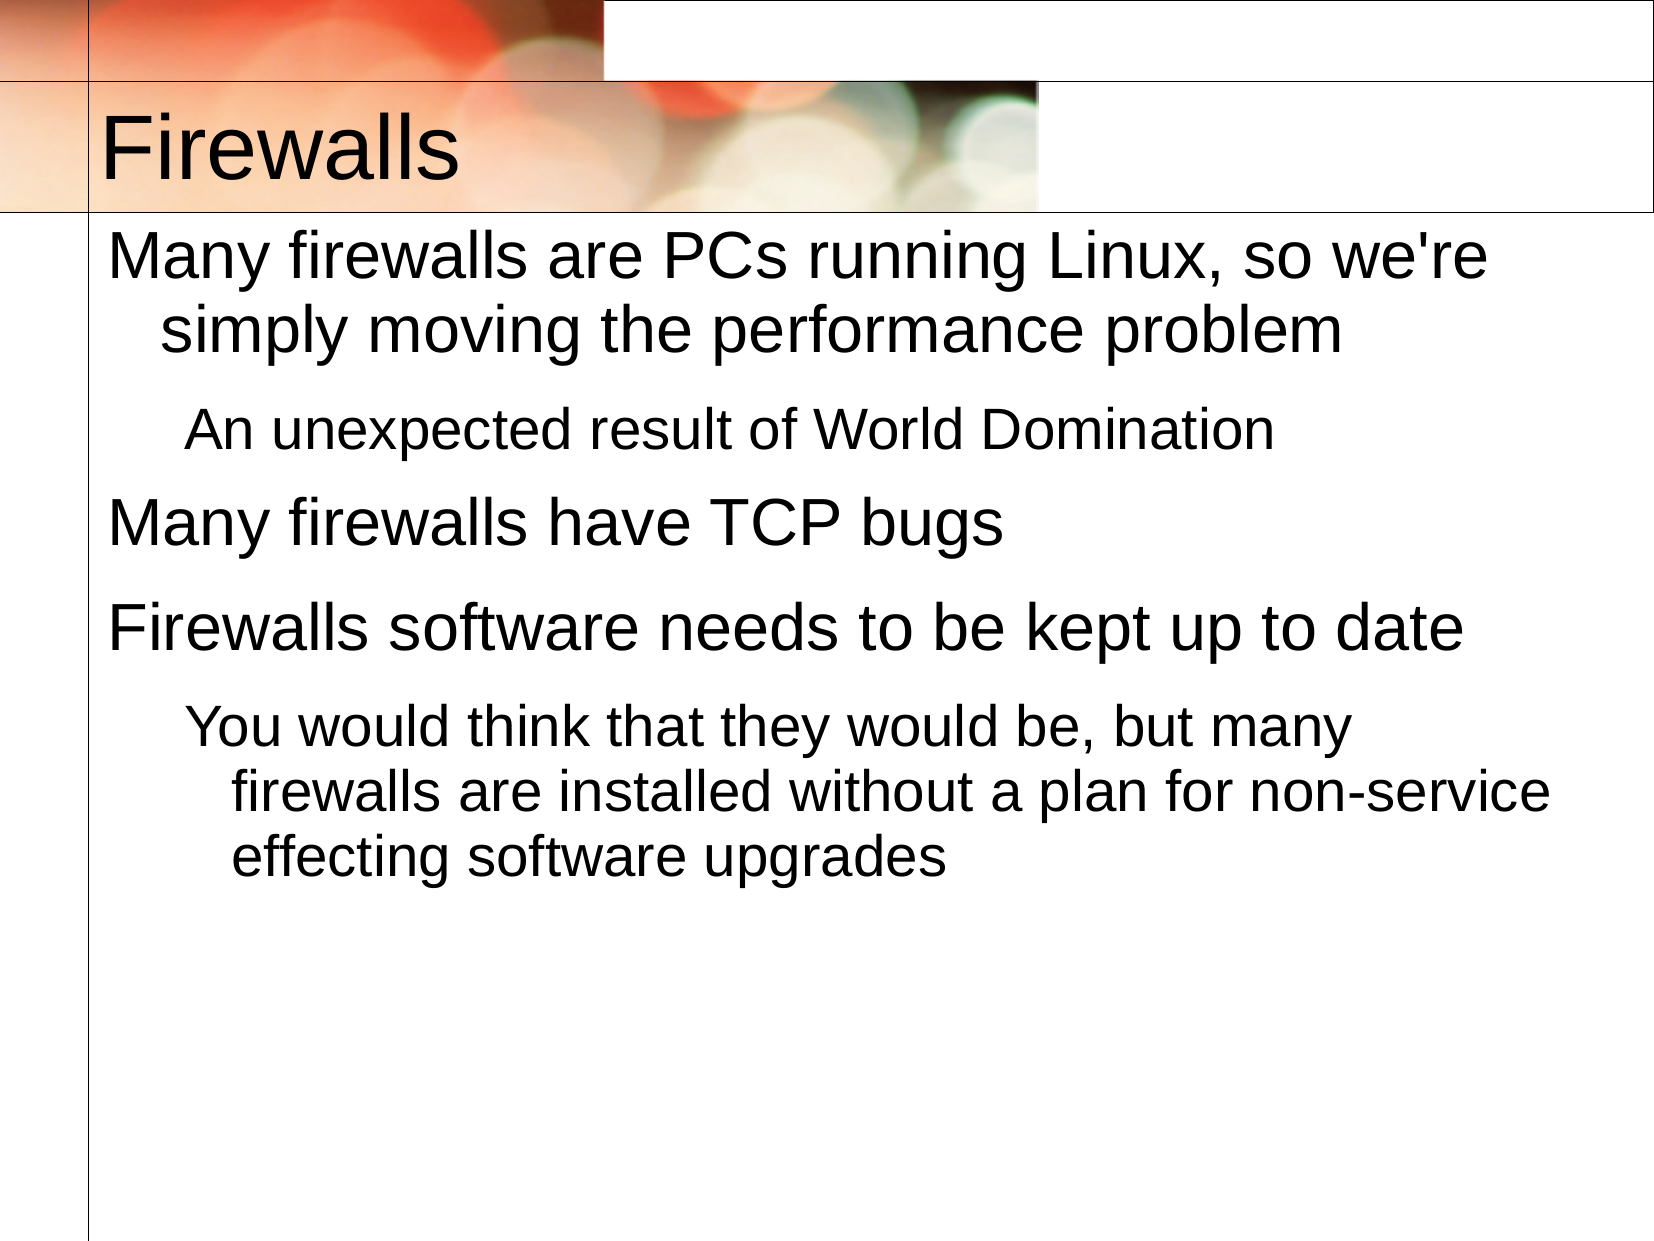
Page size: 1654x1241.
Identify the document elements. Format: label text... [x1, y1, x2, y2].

picture [89, 82, 1039, 212]
picture [0, 0, 88, 81]
picture [89, 0, 1039, 81]
list Many firewalls are PCs running Linux, so we're simply moving the performance problem An unexpected result of World Domination Many firewalls have TCP bugs Firewalls software needs to be kept up to date You would think that they would be, but many firewalls are installed without a plan for non-service effecting software upgrades [89, 217, 1578, 1226]
picture [0, 82, 88, 212]
title Firewalls [100, 95, 1571, 200]
